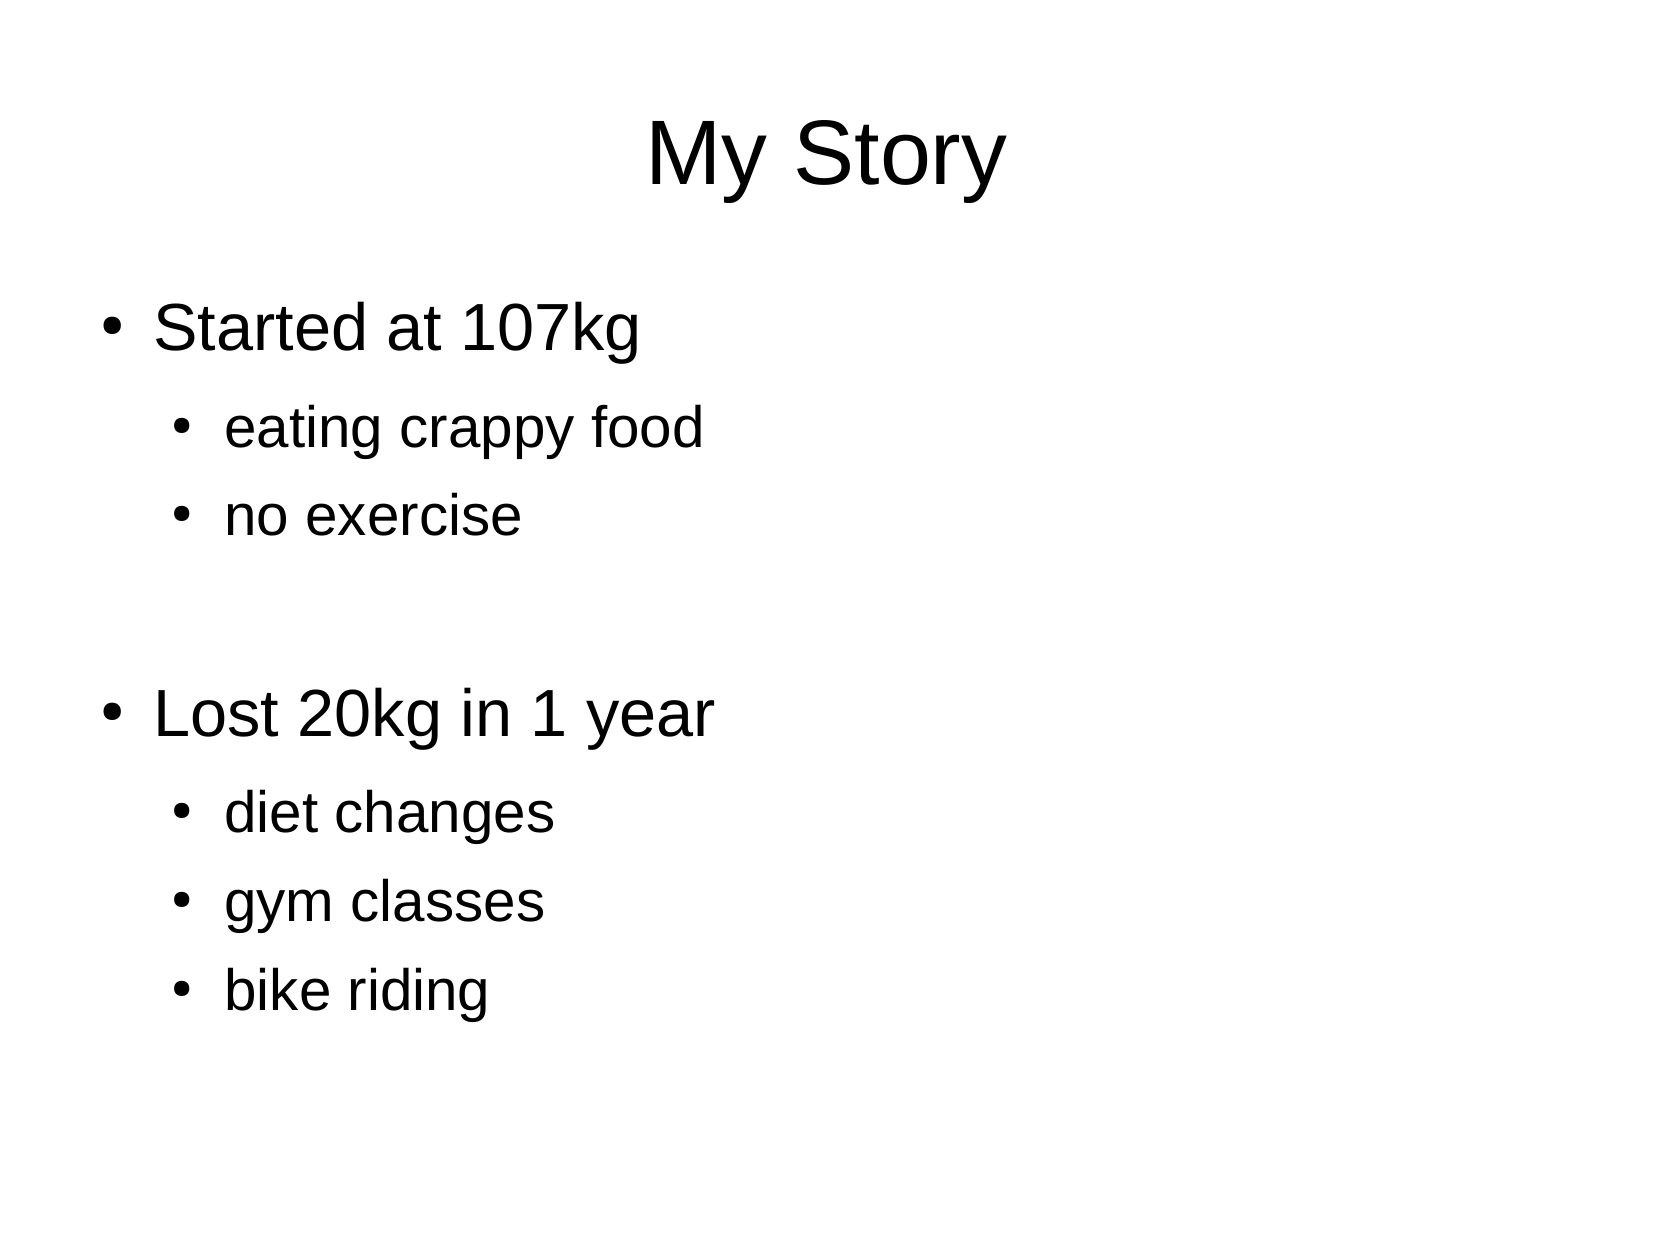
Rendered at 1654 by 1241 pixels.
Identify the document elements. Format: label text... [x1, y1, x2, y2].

list Started at 107kg eating crappy food no exercise Lost 20kg in 1 year diet changes gym classes bike riding [82, 290, 1571, 1109]
title My Story [82, 49, 1571, 257]
